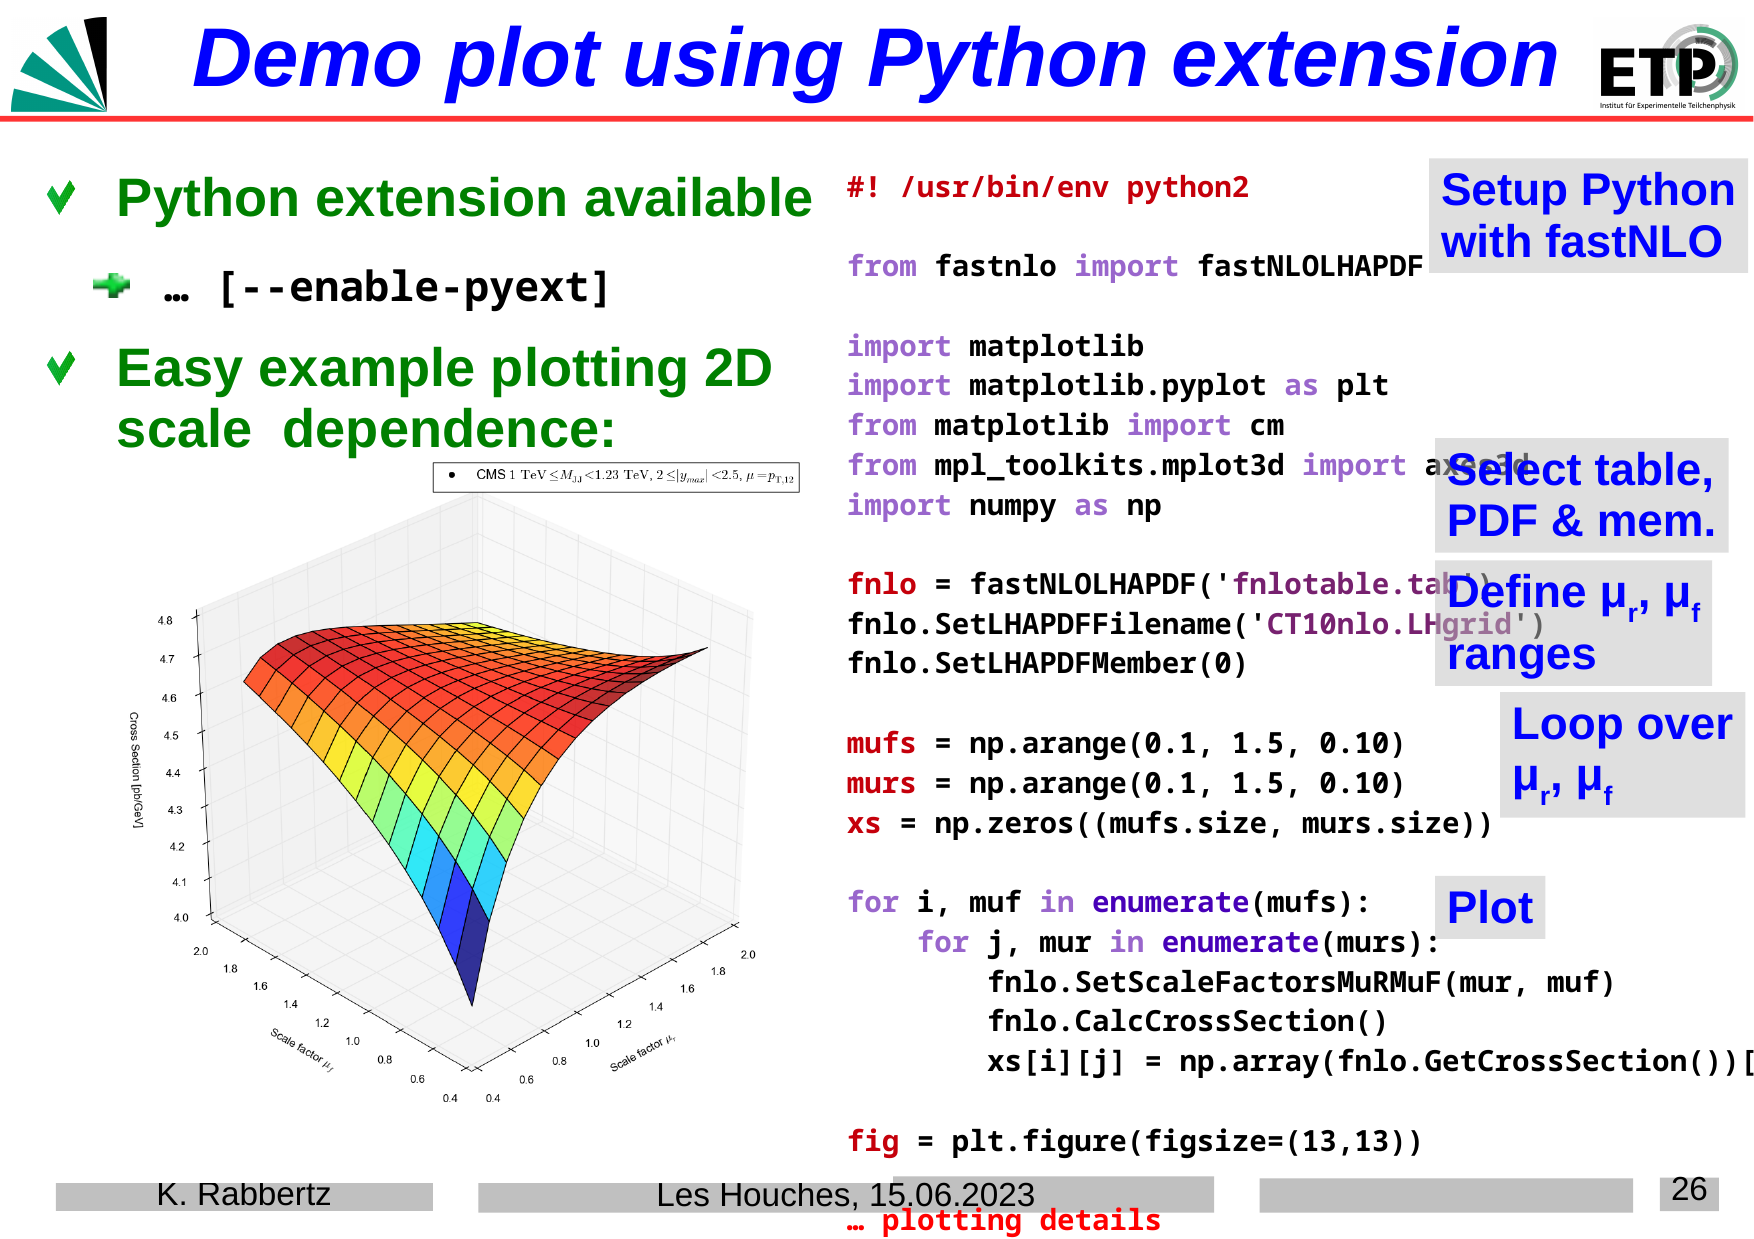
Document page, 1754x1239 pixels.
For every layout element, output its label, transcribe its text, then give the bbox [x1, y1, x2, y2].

list Python extension available … [--enable-pyext] Easy example plotting 2D scale dependence: [34, 167, 835, 475]
text_box Select table, PDF & mem. [1435, 438, 1729, 553]
picture [11, 17, 107, 113]
text_box Define μr, μf ranges [1435, 560, 1713, 686]
picture [1630, 17, 1745, 112]
title Demo plot using Python extension [124, 0, 1630, 116]
text_box Plot [1435, 875, 1546, 939]
picture [15, 375, 893, 1183]
text_box Loop over μr, μf [1500, 692, 1746, 818]
text_box #! /usr/bin/env python2 from fastnlo import fastNLOLHAPDF import matplotlib import matplotlib.pyplot as plt from matplotlib import cm from mpl_toolkits.mplot3d import axes3d import numpy as np fnlo = fastNLOLHAPDF('fnlotable.tab') fnlo.SetLHAPDFFilename('CT10nlo.LHgrid') fnlo.SetLHAPDFMember(0) mufs = np.arange(0.1, 1.5, 0.10) murs = np.arange(0.1, 1.5, 0.10) xs = np.zeros((mufs.size, murs.size)) for i, muf in enumerate(mufs): for j, mur in enumerate(murs): fnlo.SetScaleFactorsMuRMuF(mur, muf) fnlo.CalcCrossSection() xs[i][j] = np.array(fnlo.GetCrossSection())[0] fig = plt.figure(figsize=(13,13)) … plotting details ax.set_ylabel('Scale factor $\mu_F$') ax.set_xlabel('Scale factor $\mu_R$') ax.set_zlabel('Cross Section [pb/GeV]') plt.show() … plotting details [835, 159, 1717, 1158]
text_box Setup Python with fastNLO [1429, 158, 1749, 273]
